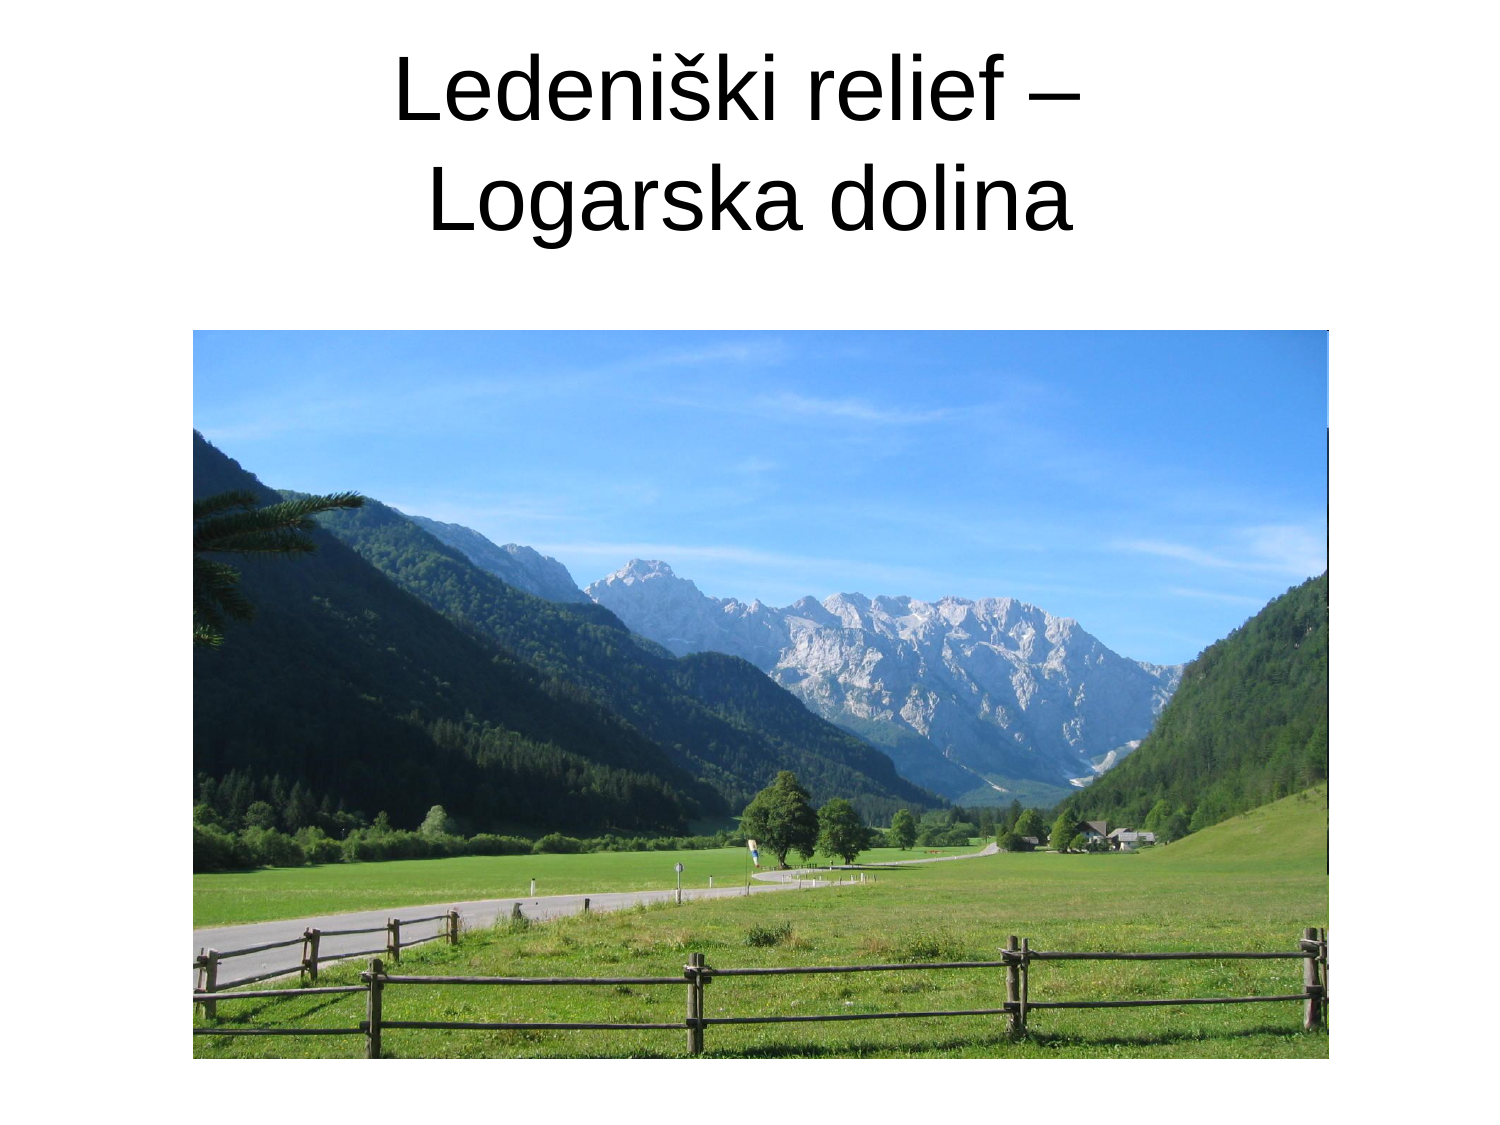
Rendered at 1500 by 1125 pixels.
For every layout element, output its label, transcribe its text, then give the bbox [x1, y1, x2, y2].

title Ledeniški relief – Logarska dolina [75, 21, 1426, 257]
picture [193, 330, 1329, 1059]
